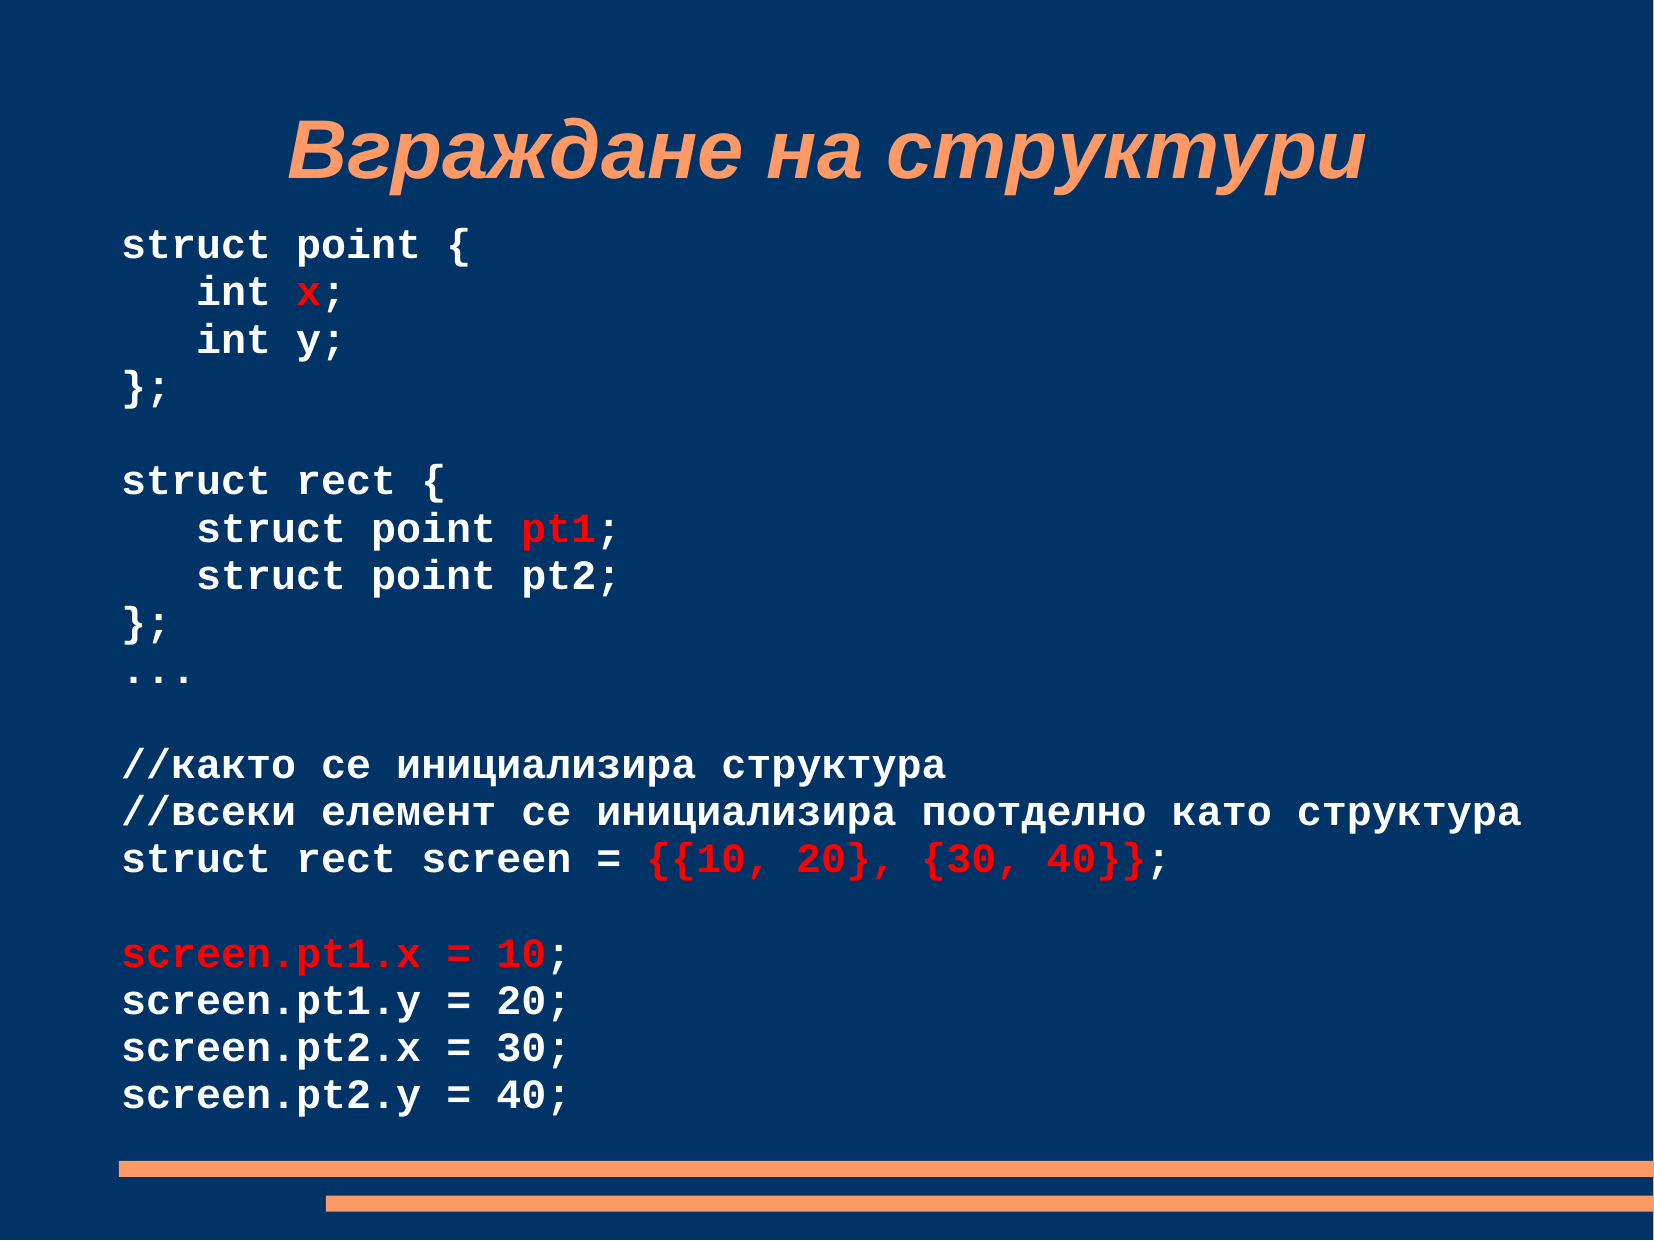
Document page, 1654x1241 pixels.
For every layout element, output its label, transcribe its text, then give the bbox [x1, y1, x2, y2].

text_box struct point { int x; int y; }; struct rect { struct point pt1; struct point pt2; }; ... //както се инициализира структура //всеки елемент се инициализира поотделно като структура struct rect screen = {{10, 20}, {30, 40}}; screen.pt1.x = 10; screen.pt1.y = 20; screen.pt2.x = 30; screen.pt2.y = 40; [106, 216, 1562, 1140]
title Вграждане на структури [121, 46, 1534, 216]
